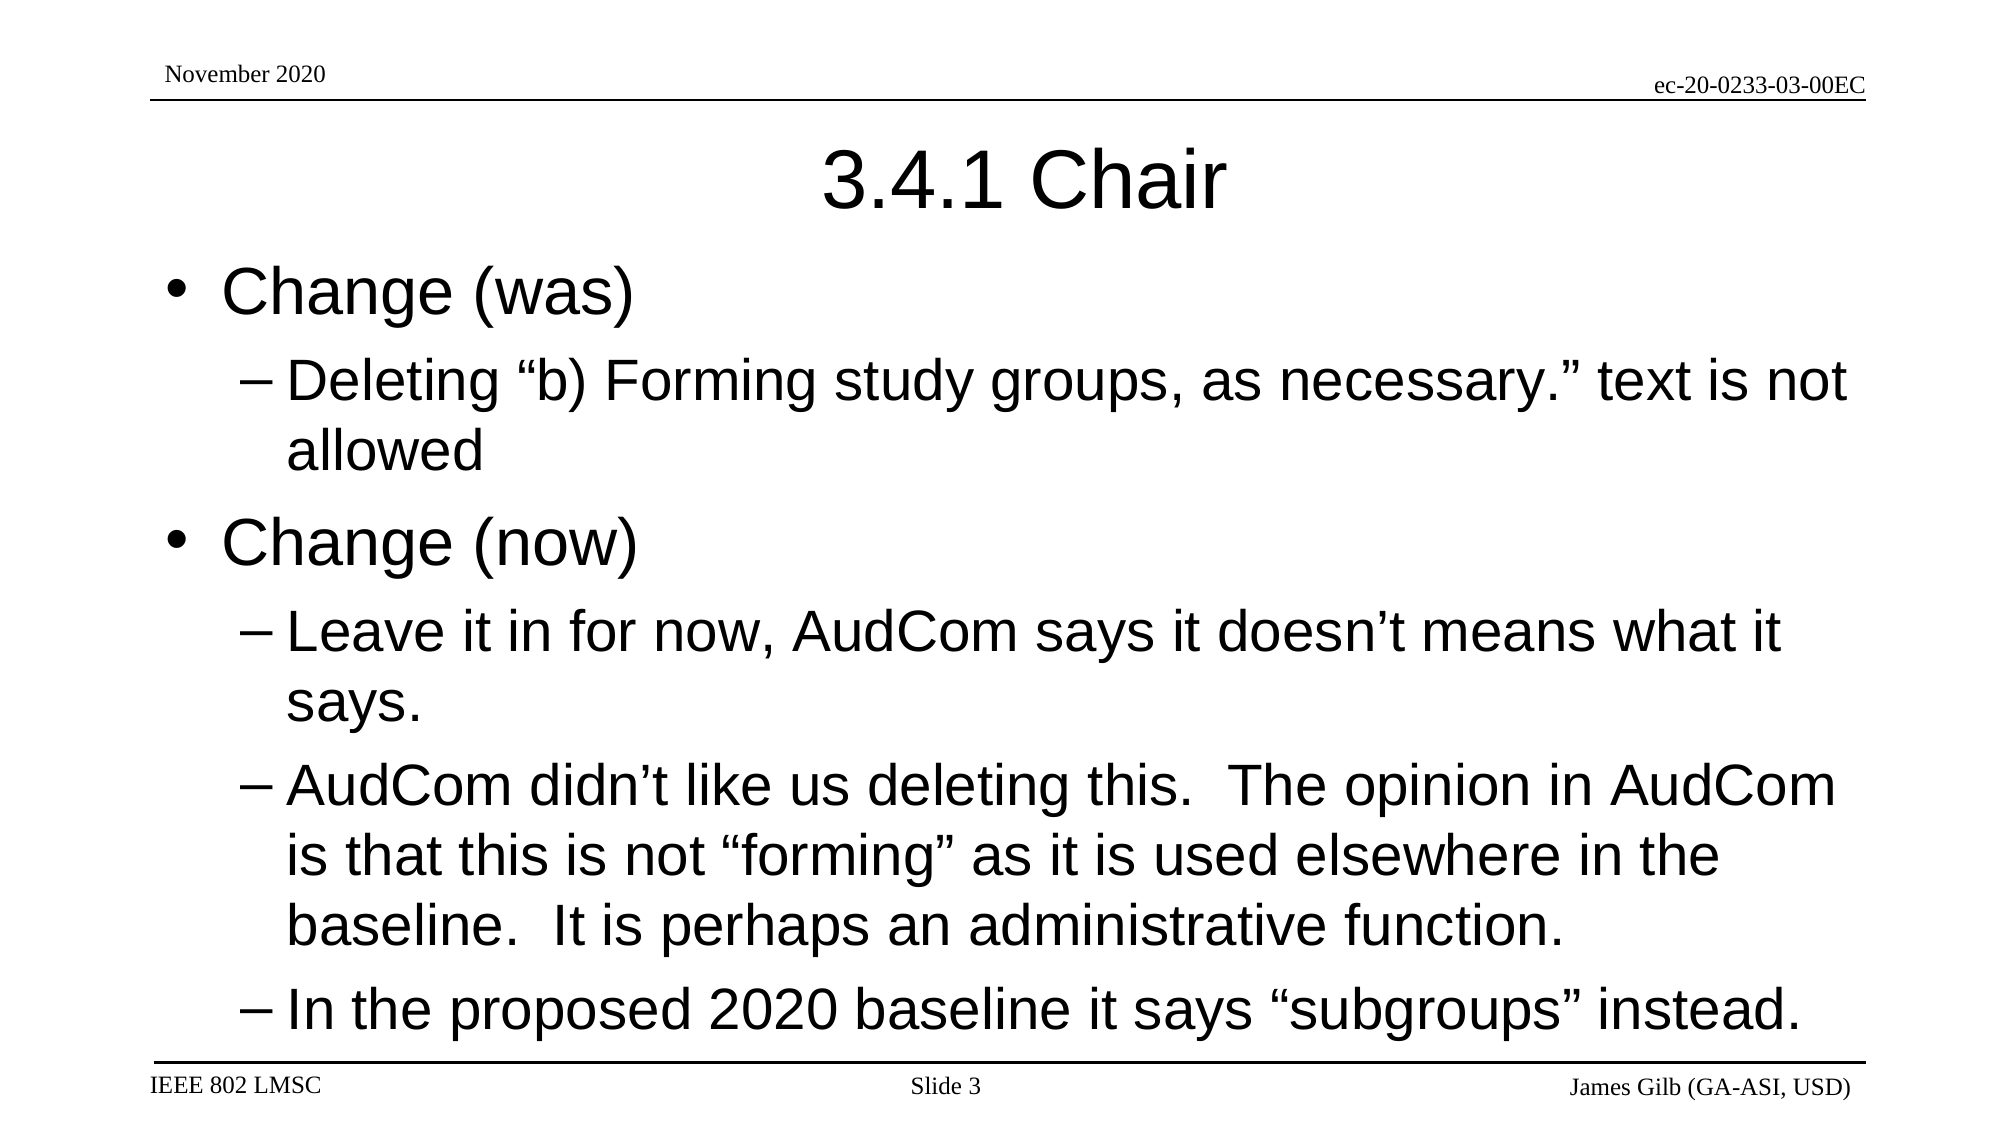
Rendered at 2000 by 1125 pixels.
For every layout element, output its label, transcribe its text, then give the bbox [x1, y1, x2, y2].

title 3.4.1 Chair [149, 112, 1900, 238]
list Change (was) Deleting “b) Forming study groups, as necessary.” text is not allowed Change (now) Leave it in for now, AudCom says it doesn’t means what it says. AudCom didn’t like us deleting this. The opinion in AudCom is that this is not “forming” as it is used elsewhere in the baseline. It is perhaps an administrative function. In the proposed 2020 baseline it says “subgroups” instead. [149, 239, 1900, 1051]
